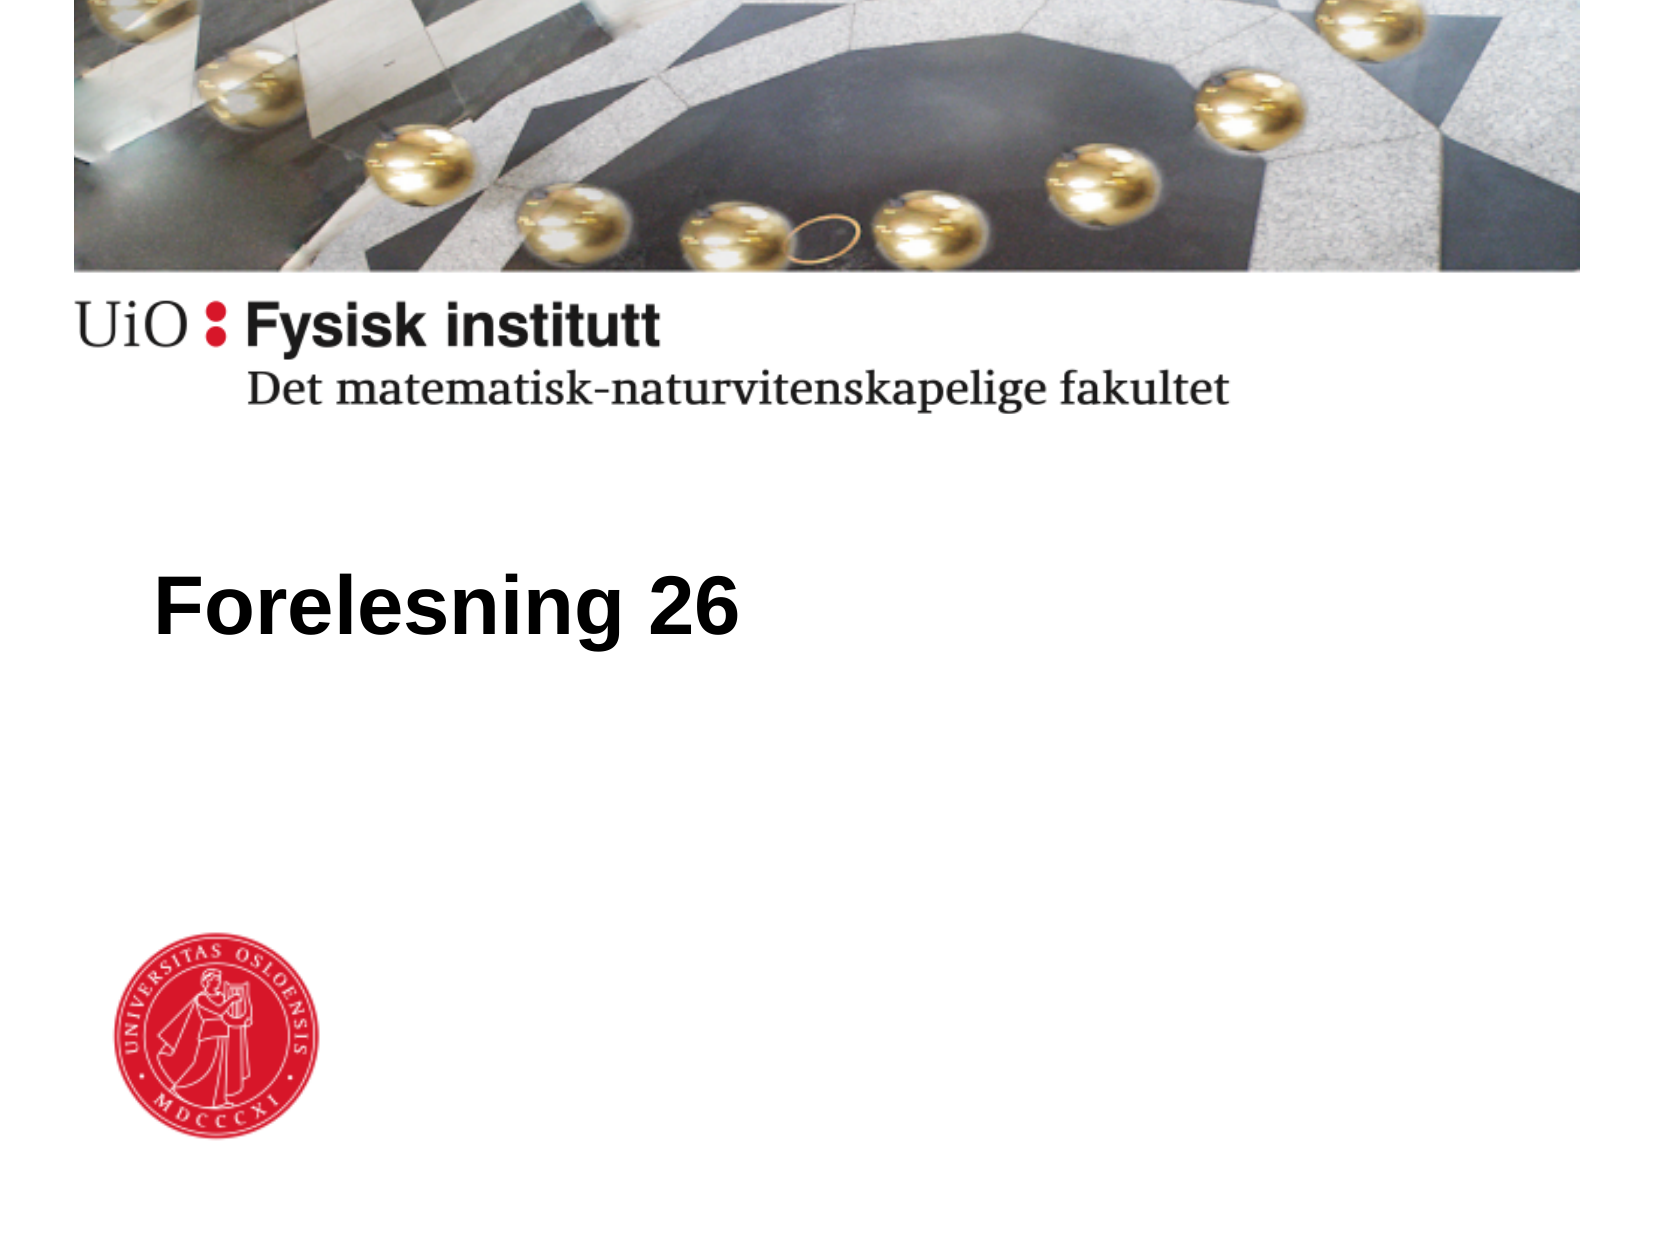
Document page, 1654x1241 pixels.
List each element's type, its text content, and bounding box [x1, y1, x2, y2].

subtitle Forelesning 26 [153, 545, 1418, 666]
picture [72, 292, 1238, 420]
picture [109, 927, 326, 1147]
picture [74, 0, 1580, 280]
